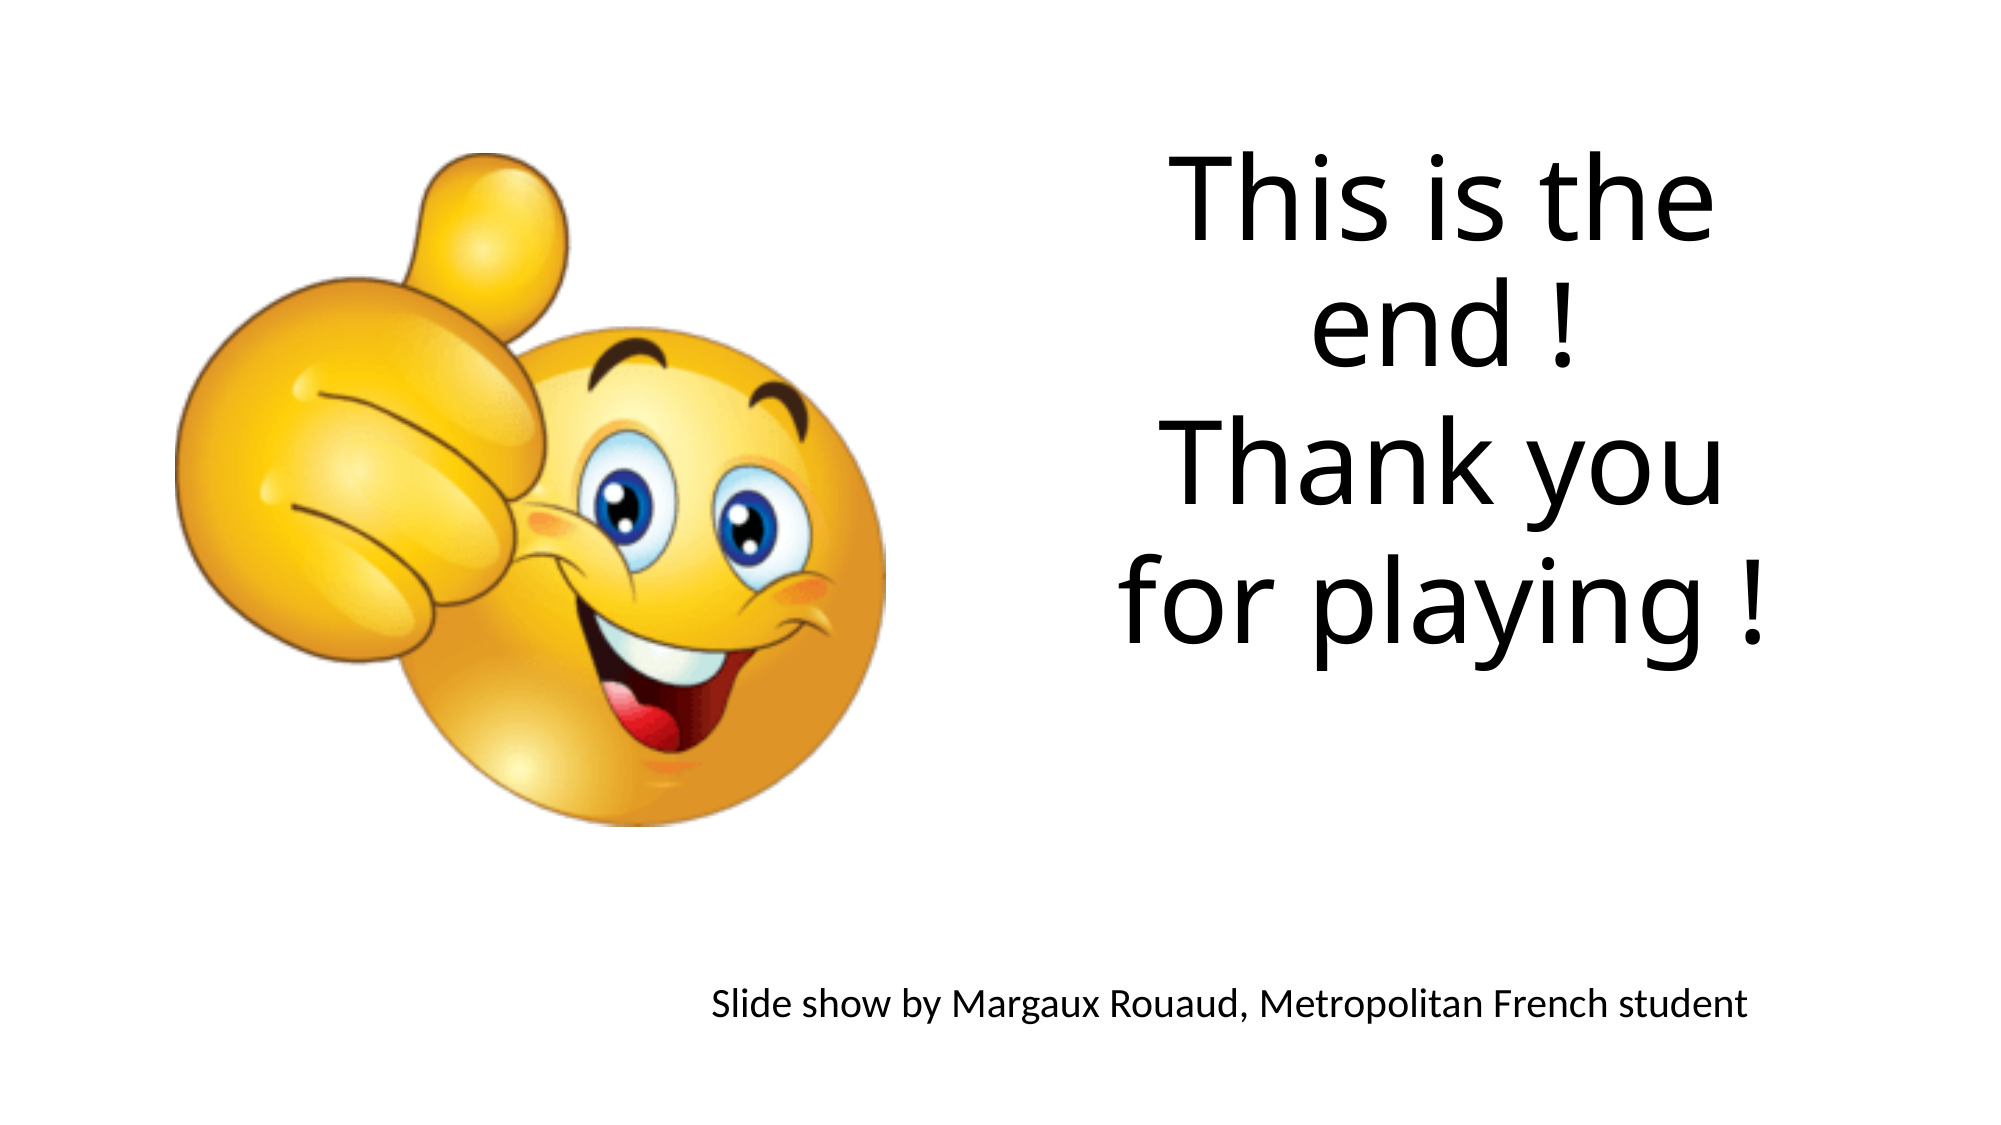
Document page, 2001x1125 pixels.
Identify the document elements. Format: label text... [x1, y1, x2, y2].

text_box Slide show by Margaux Rouaud, Metropolitan French student [696, 968, 1819, 1034]
picture [175, 153, 886, 827]
text_box This is the end ! Thank you for playing ! [1012, 202, 1876, 677]
text_box [0, 0, 1013, 1125]
